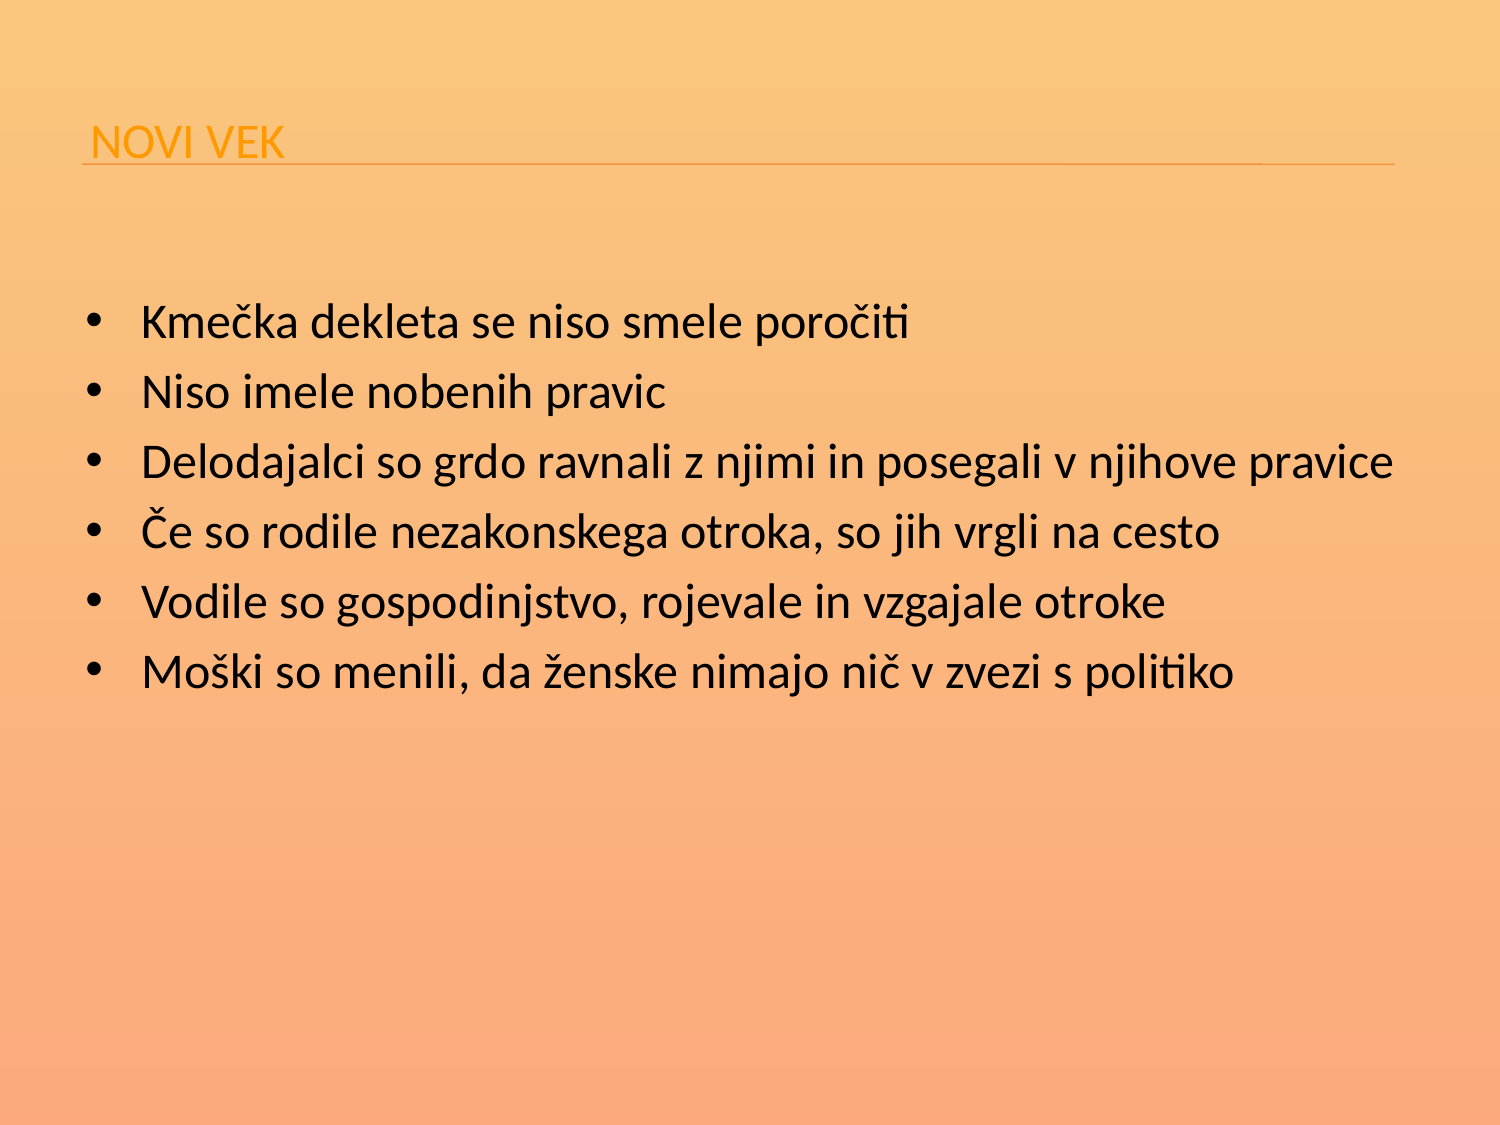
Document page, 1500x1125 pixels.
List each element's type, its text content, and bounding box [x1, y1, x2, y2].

list Kmečka dekleta se niso smele poročiti Niso imele nobenih pravic Delodajalci so grdo ravnali z njimi in posegali v njihove pravice Če so rodile nezakonskega otroka, so jih vrgli na cesto Vodile so gospodinjstvo, rojevale in vzgajale otroke Moški so menili, da ženske nimajo nič v zvezi s politiko [70, 281, 1421, 1024]
title NOVI VEK [75, 45, 1425, 233]
